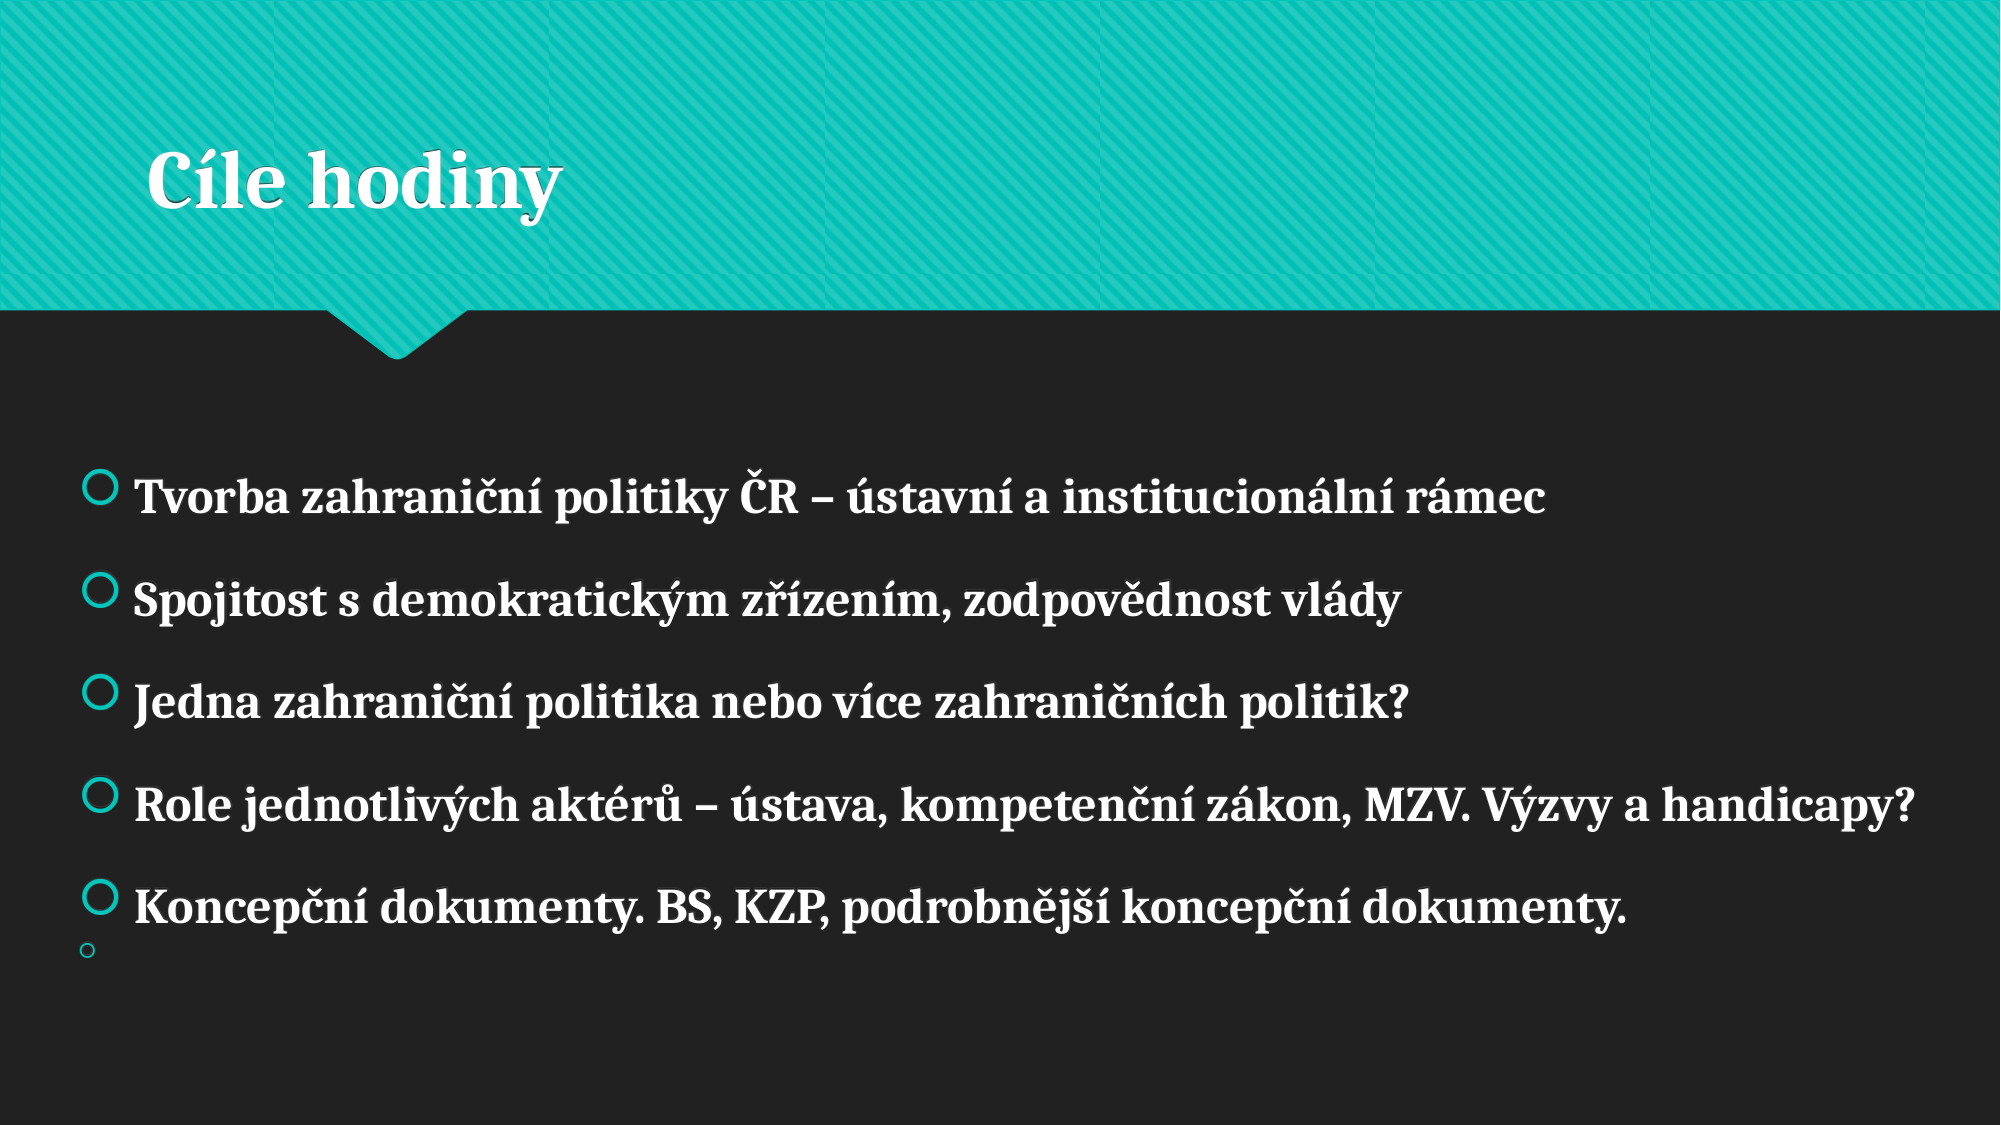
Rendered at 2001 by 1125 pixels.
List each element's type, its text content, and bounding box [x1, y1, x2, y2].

list Tvorba zahraniční politiky ČR – ústavní a institucionální rámec Spojitost s demokratickým zřízením, zodpovědnost vlády Jedna zahraniční politika nebo více zahraničních politik? Role jednotlivých aktérů – ústava, kompetenční zákon, MZV. Výzvy a handicapy? Koncepční dokumenty. BS, KZP, podrobnější koncepční dokumenty. [63, 401, 1979, 999]
title Cíle hodiny [132, 73, 1868, 233]
